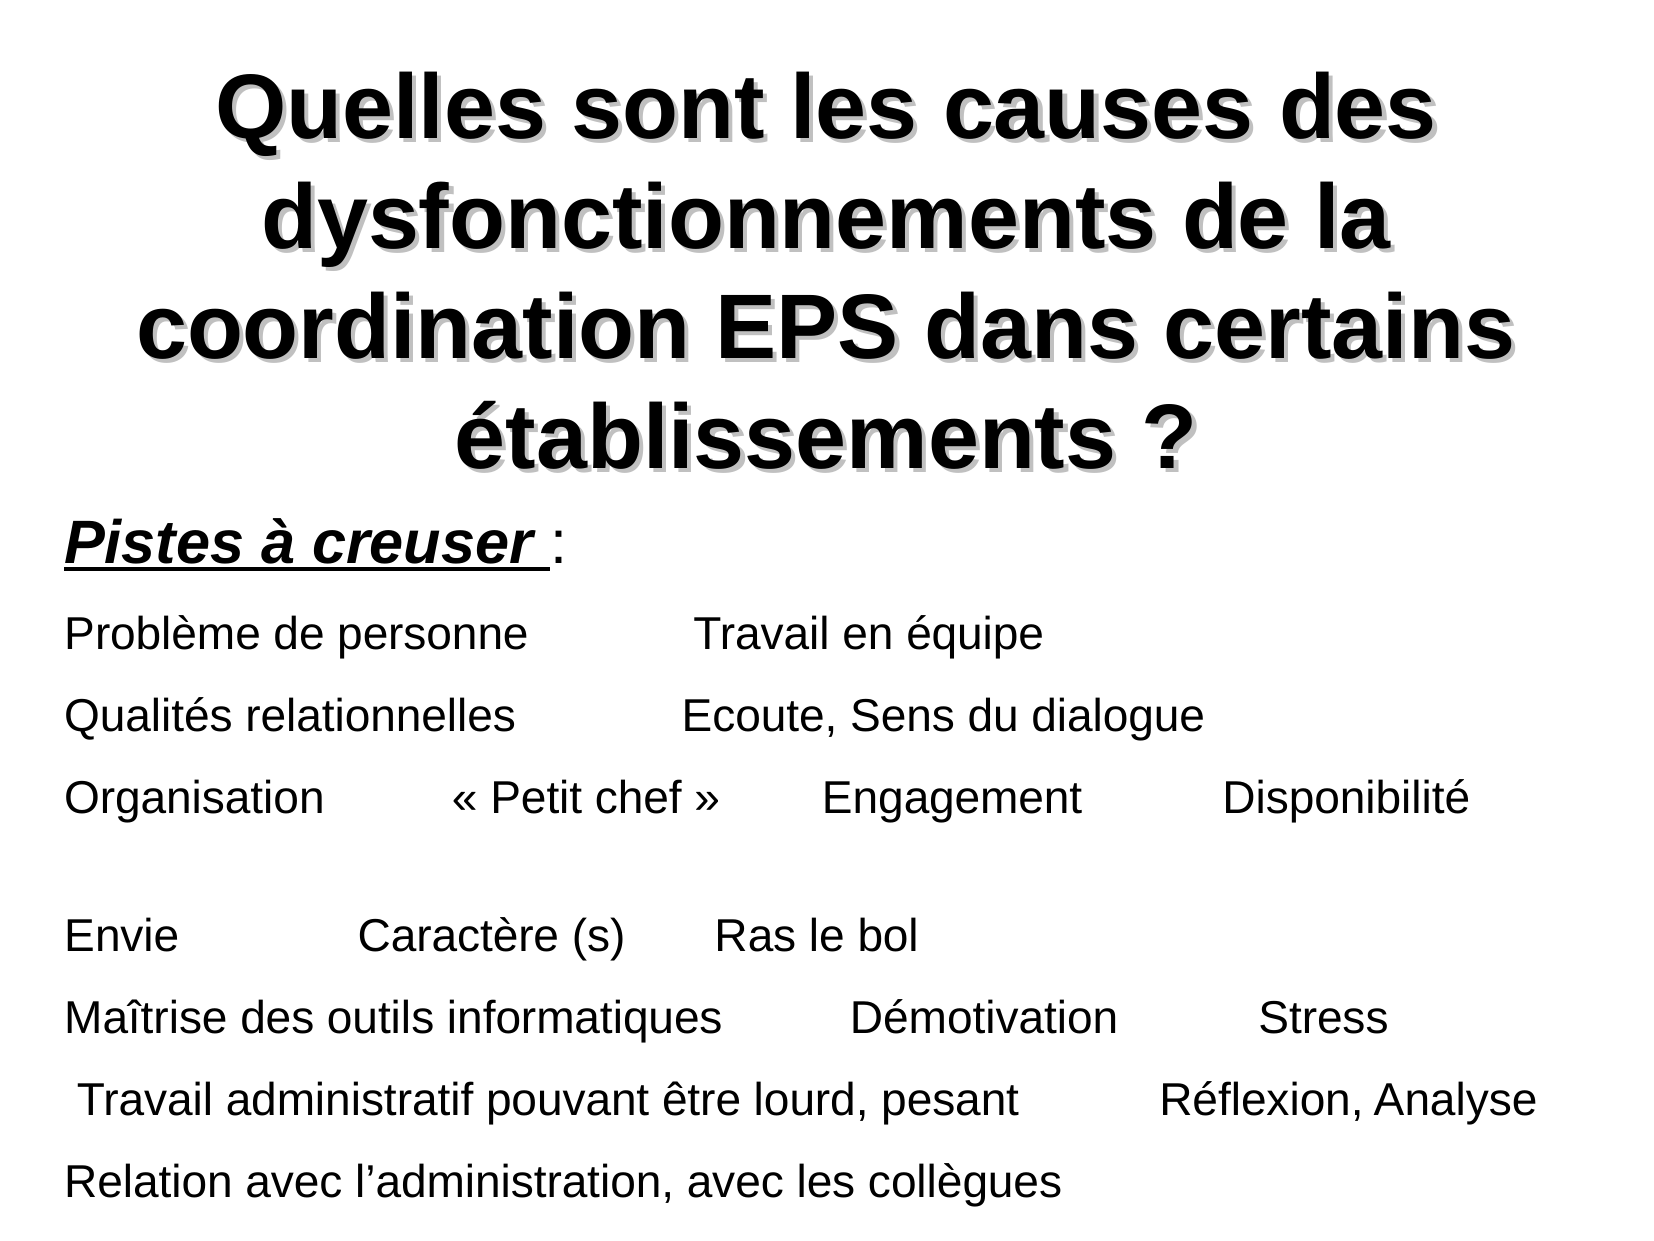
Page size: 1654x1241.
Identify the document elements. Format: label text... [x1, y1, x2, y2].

title Quelles sont les causes des dysfonctionnements de la coordination EPS dans certains établissements ? [82, 47, 1571, 475]
list Pistes à creuser : Problème de personne Travail en équipe Qualités relationnelles Ecoute, Sens du dialogue Organisation « Petit chef » Engagement Disponibilité Envie Caractère (s) Ras le bol Maîtrise des outils informatiques Démotivation Stress Travail administratif pouvant être lourd, pesant Réflexion, Analyse Relation avec l’administration, avec les collègues [64, 502, 1553, 1222]
